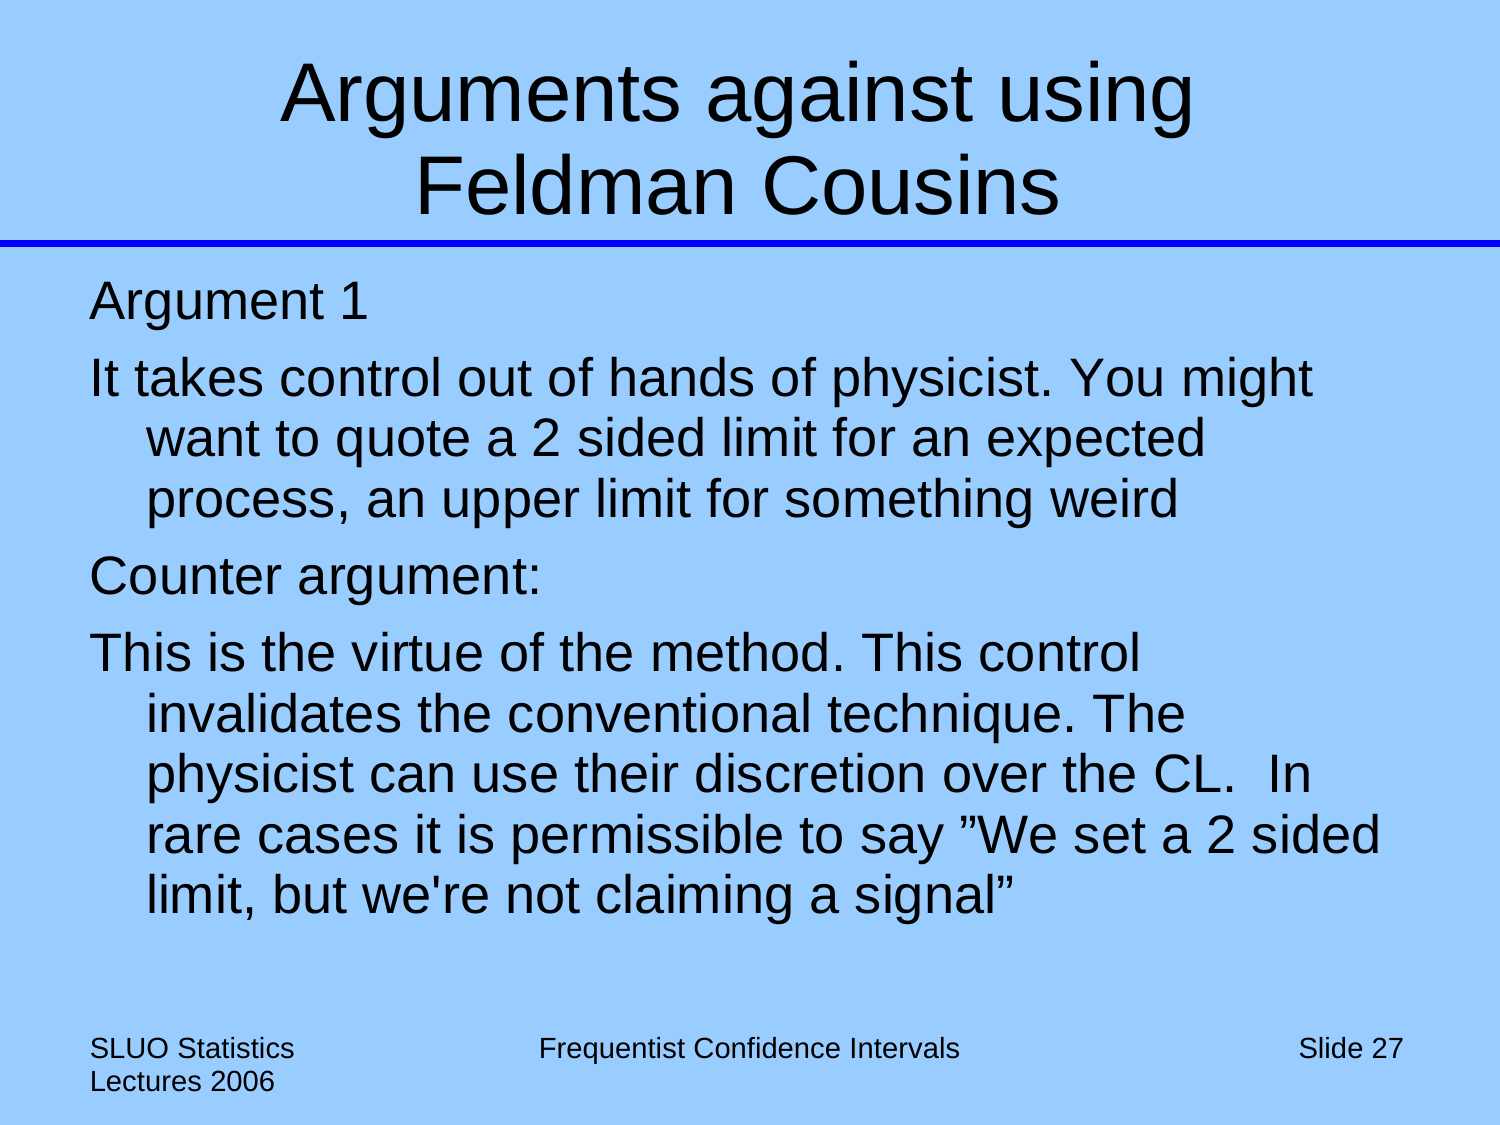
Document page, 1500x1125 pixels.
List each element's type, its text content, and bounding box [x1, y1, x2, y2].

list Argument 1 It takes control out of hands of physicist. You might want to quote a 2 sided limit for an expected process, an upper limit for something weird Counter argument: This is the virtue of the method. This control invalidates the conventional technique. The physicist can use their discretion over the CL. In rare cases it is permissible to say ”We set a 2 sided limit, but we're not claiming a signal” [75, 262, 1426, 1006]
title Arguments against using Feldman Cousins [75, 38, 1426, 240]
